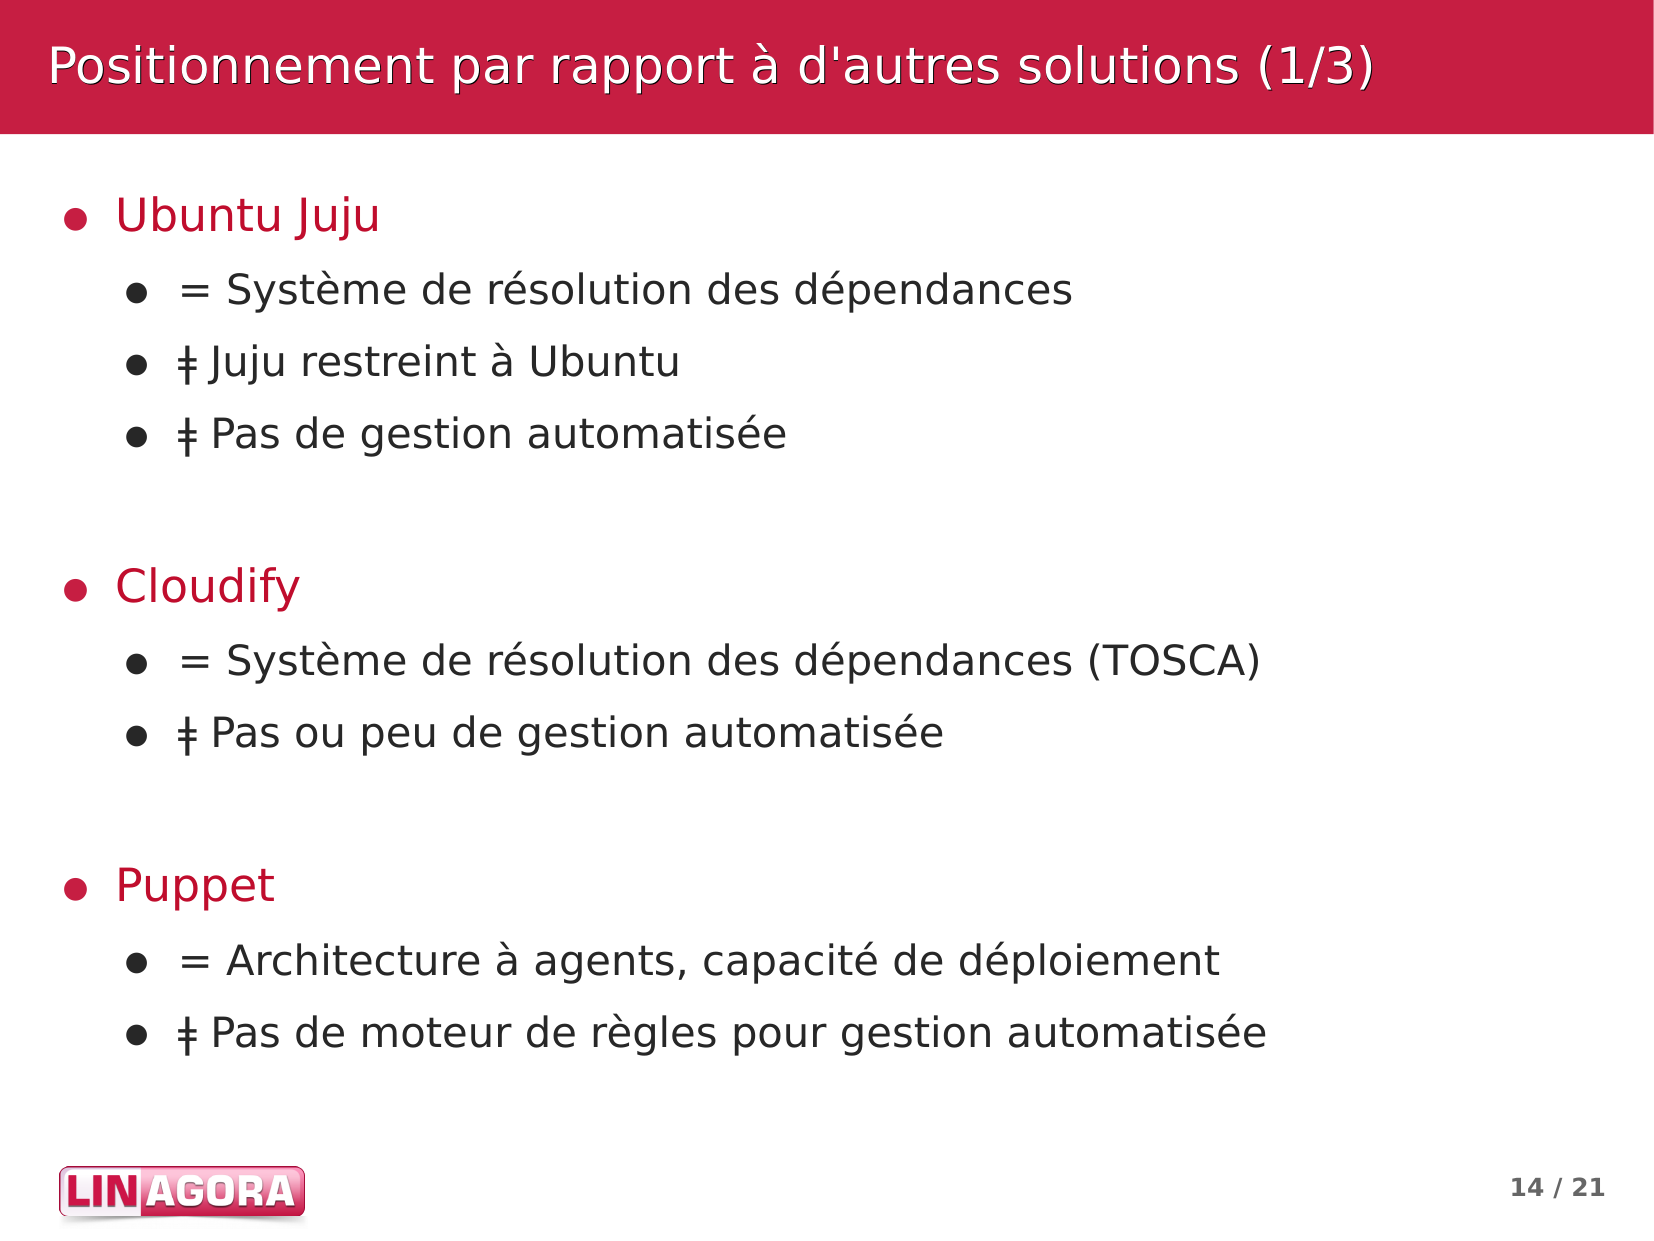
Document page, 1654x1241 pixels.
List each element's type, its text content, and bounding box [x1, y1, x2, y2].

picture [59, 1166, 308, 1229]
title Positionnement par rapport à d'autres solutions (1/3) [47, 7, 1624, 126]
list Ubuntu Juju = Système de résolution des dépendances ǂ Juju restreint à Ubuntu ǂ Pas de gestion automatisée Cloudify = Système de résolution des dépendances (TOSCA) ǂ Pas ou peu de gestion automatisée Puppet = Architecture à agents, capacité de déploiement ǂ Pas de moteur de règles pour gestion automatisée [45, 188, 1606, 1134]
